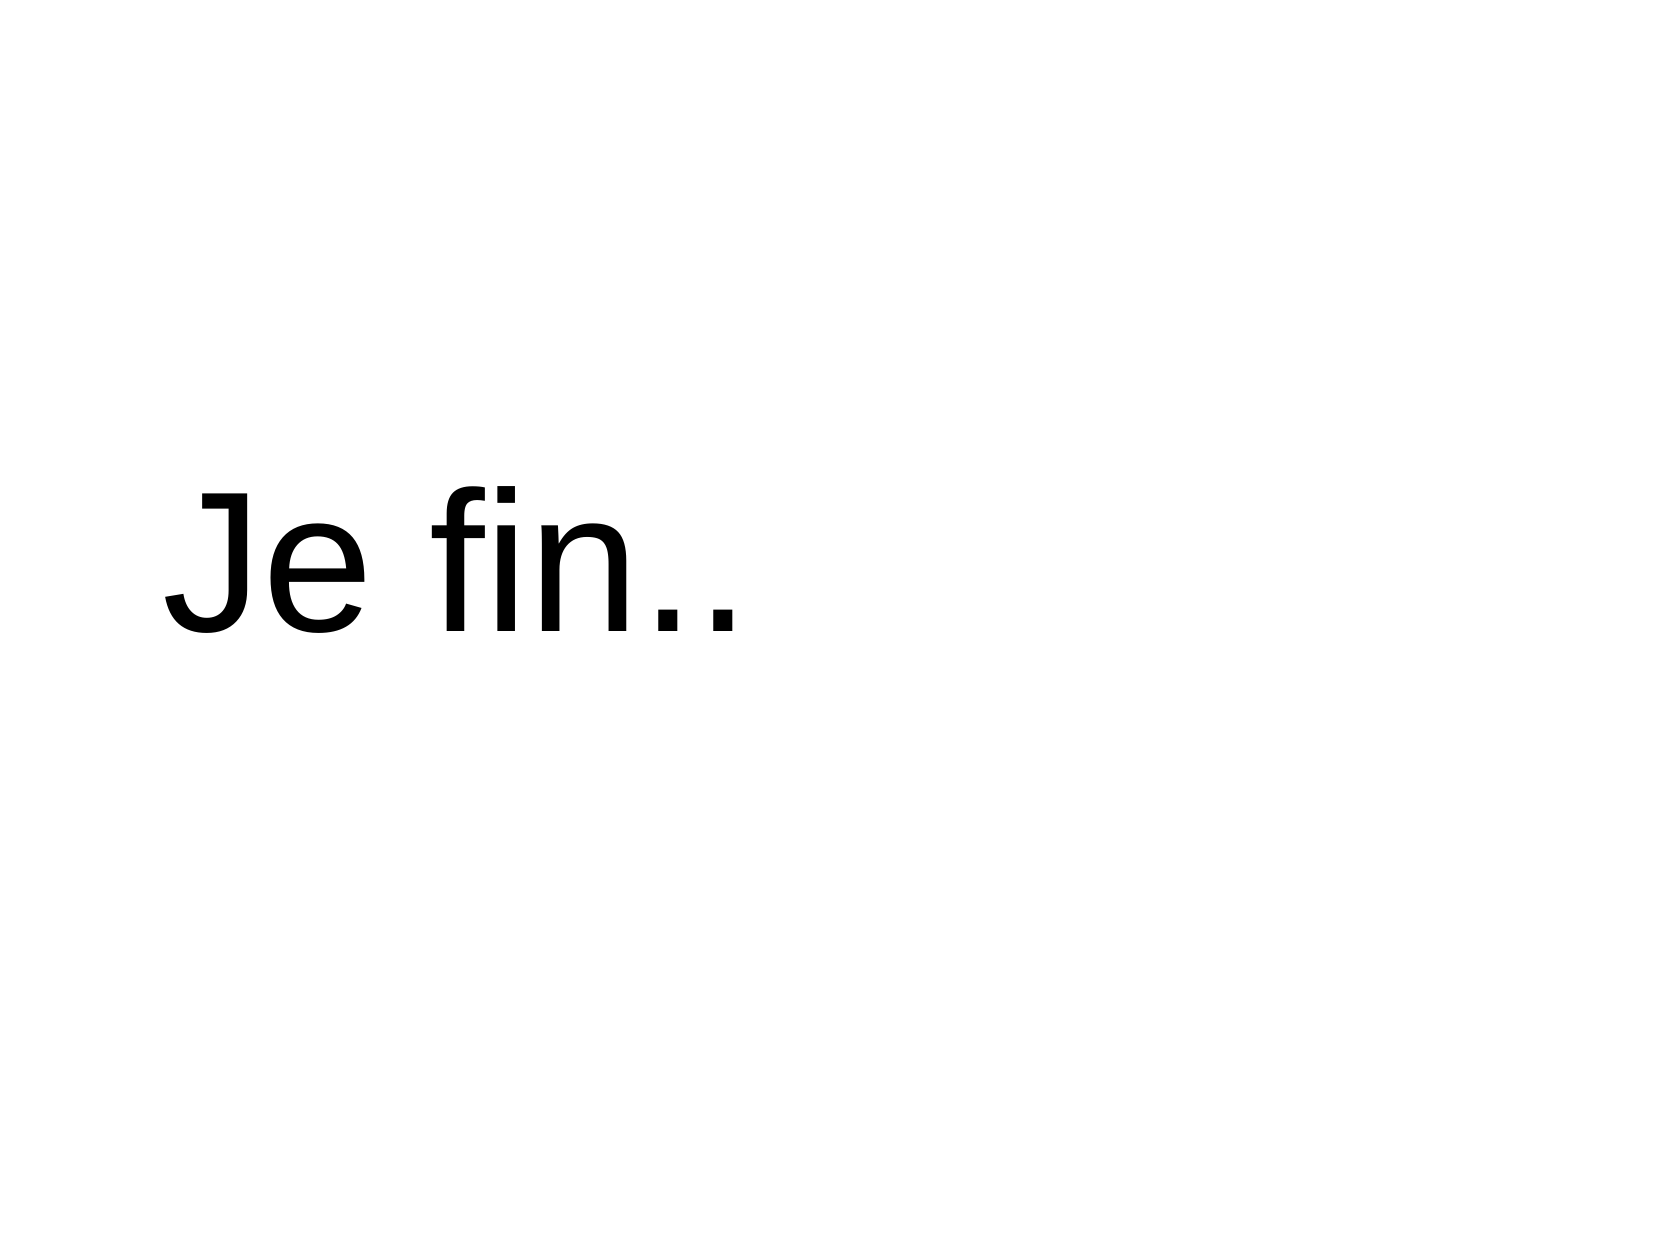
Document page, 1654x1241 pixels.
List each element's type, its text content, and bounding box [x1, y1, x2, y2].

text_box Je fin.. [147, 442, 1418, 682]
